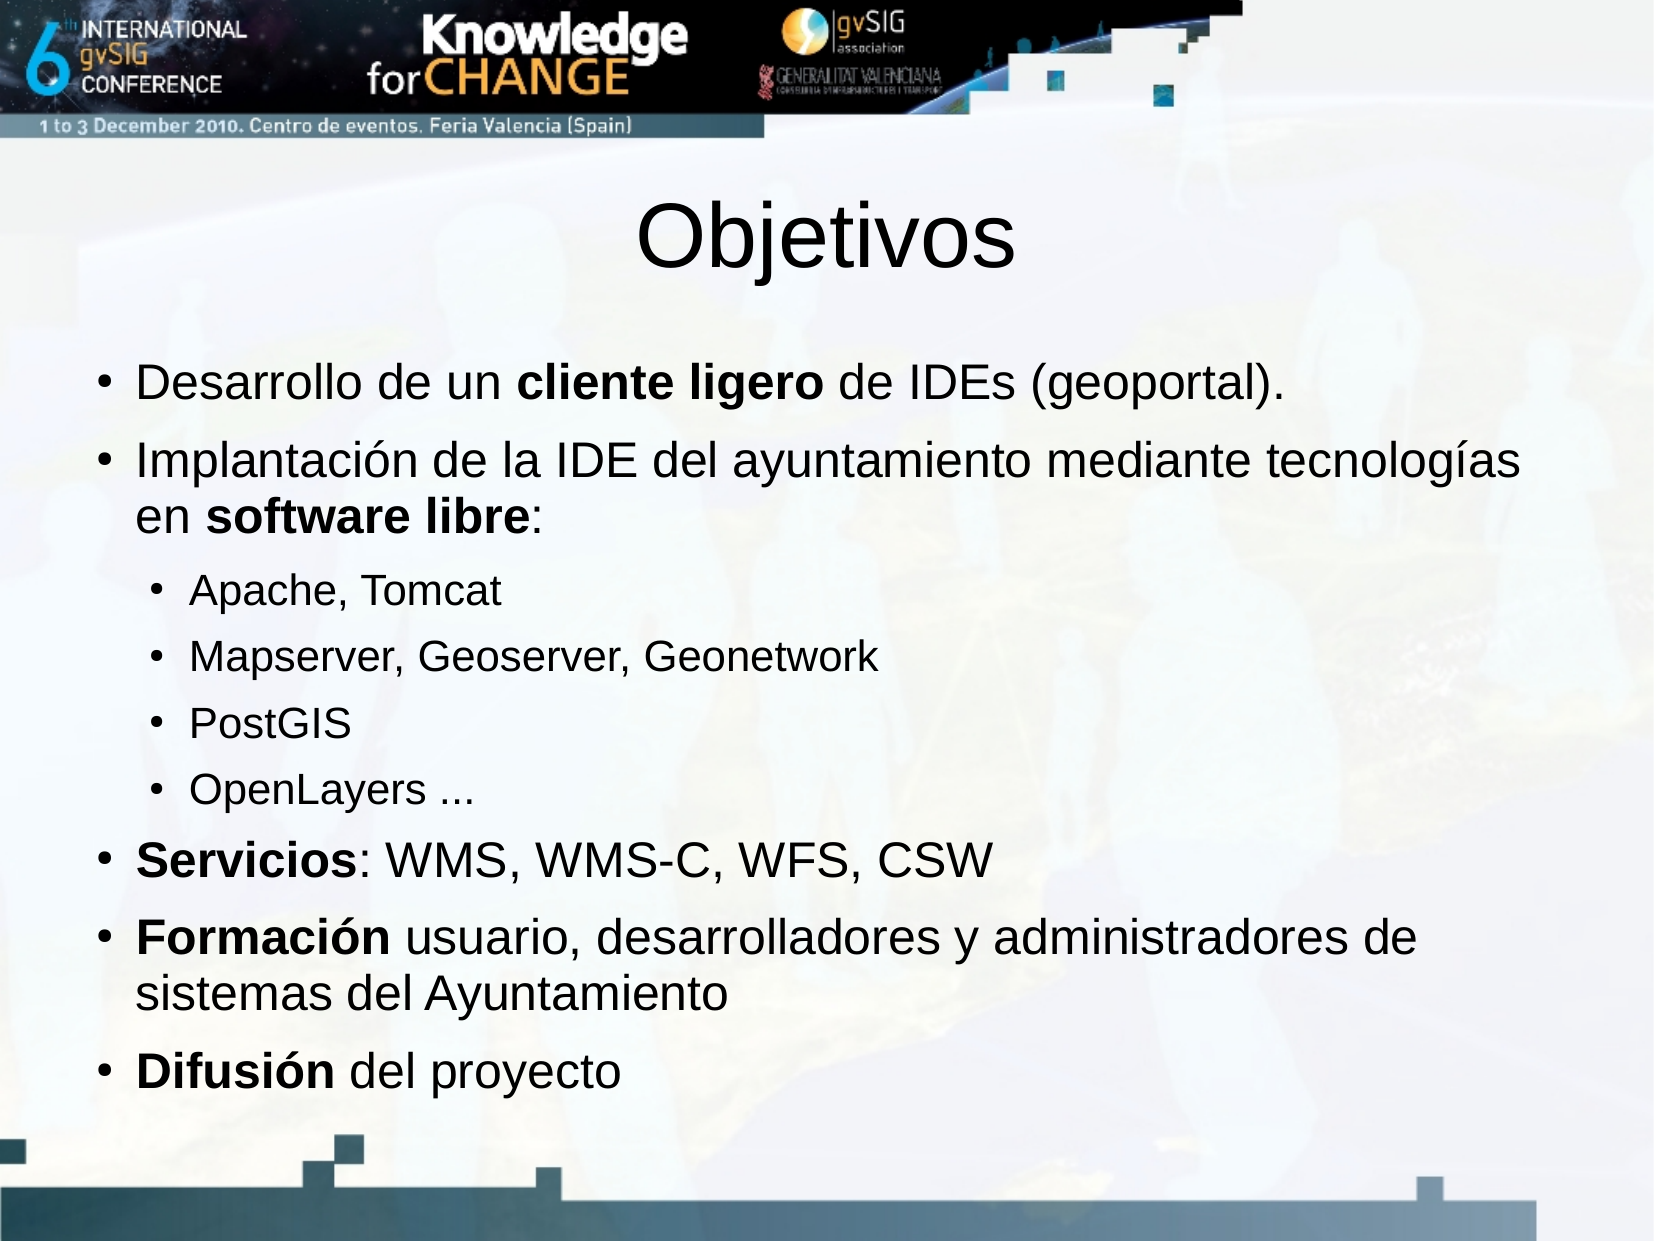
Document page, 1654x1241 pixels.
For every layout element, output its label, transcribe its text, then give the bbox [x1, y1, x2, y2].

title Objetivos [82, 155, 1571, 318]
list Desarrollo de un cliente ligero de IDEs (geoportal). Implantación de la IDE del ayuntamiento mediante tecnologías en software libre: Apache, Tomcat Mapserver, Geoserver, Geonetwork PostGIS OpenLayers ... Servicios: WMS, WMS-C, WFS, CSW Formación usuario, desarrolladores y administradores de sistemas del Ayuntamiento Difusión del proyecto [82, 354, 1571, 1109]
picture [0, 0, 1654, 1241]
